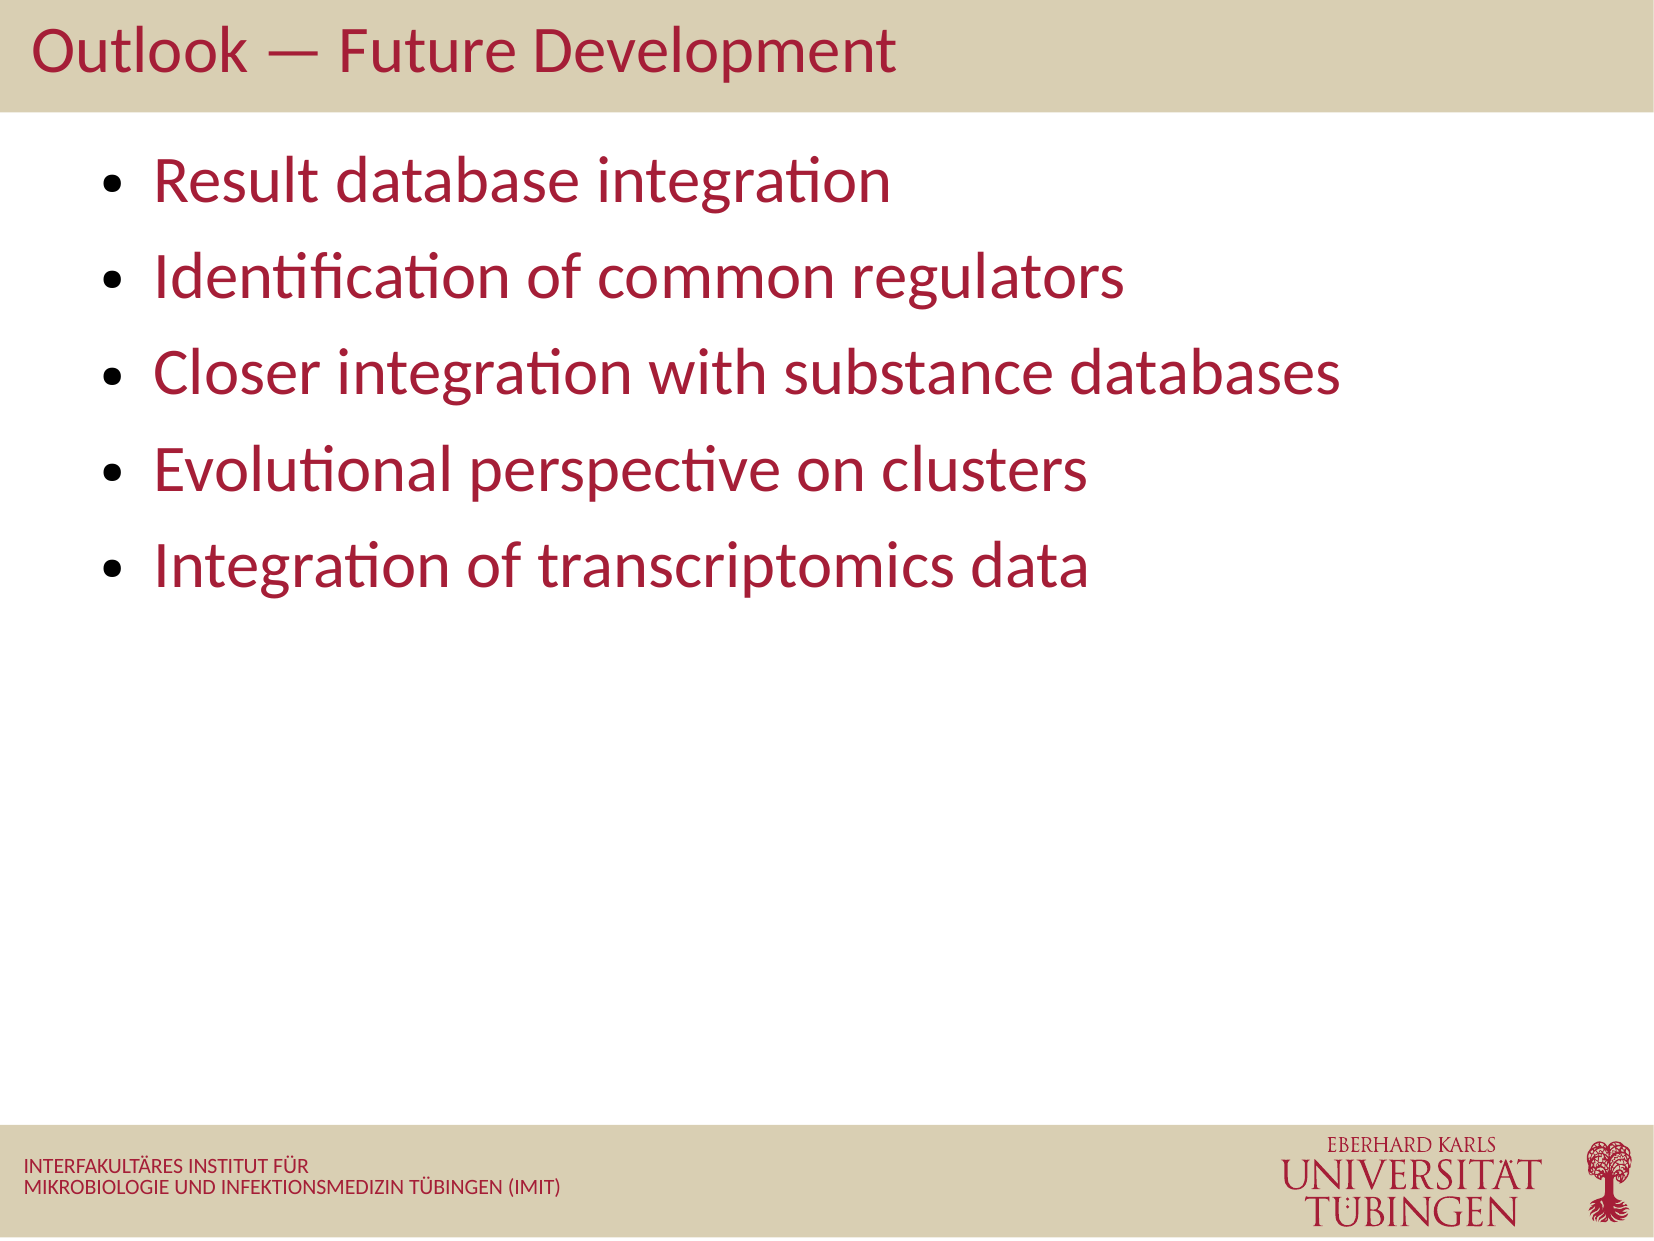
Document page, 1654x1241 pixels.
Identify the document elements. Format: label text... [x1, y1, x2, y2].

title Outlook — Future Development [31, 0, 1374, 113]
list Result database integration Identification of common regulators Closer integration with substance databases Evolutional perspective on clusters Integration of transcriptomics data [82, 152, 1571, 872]
